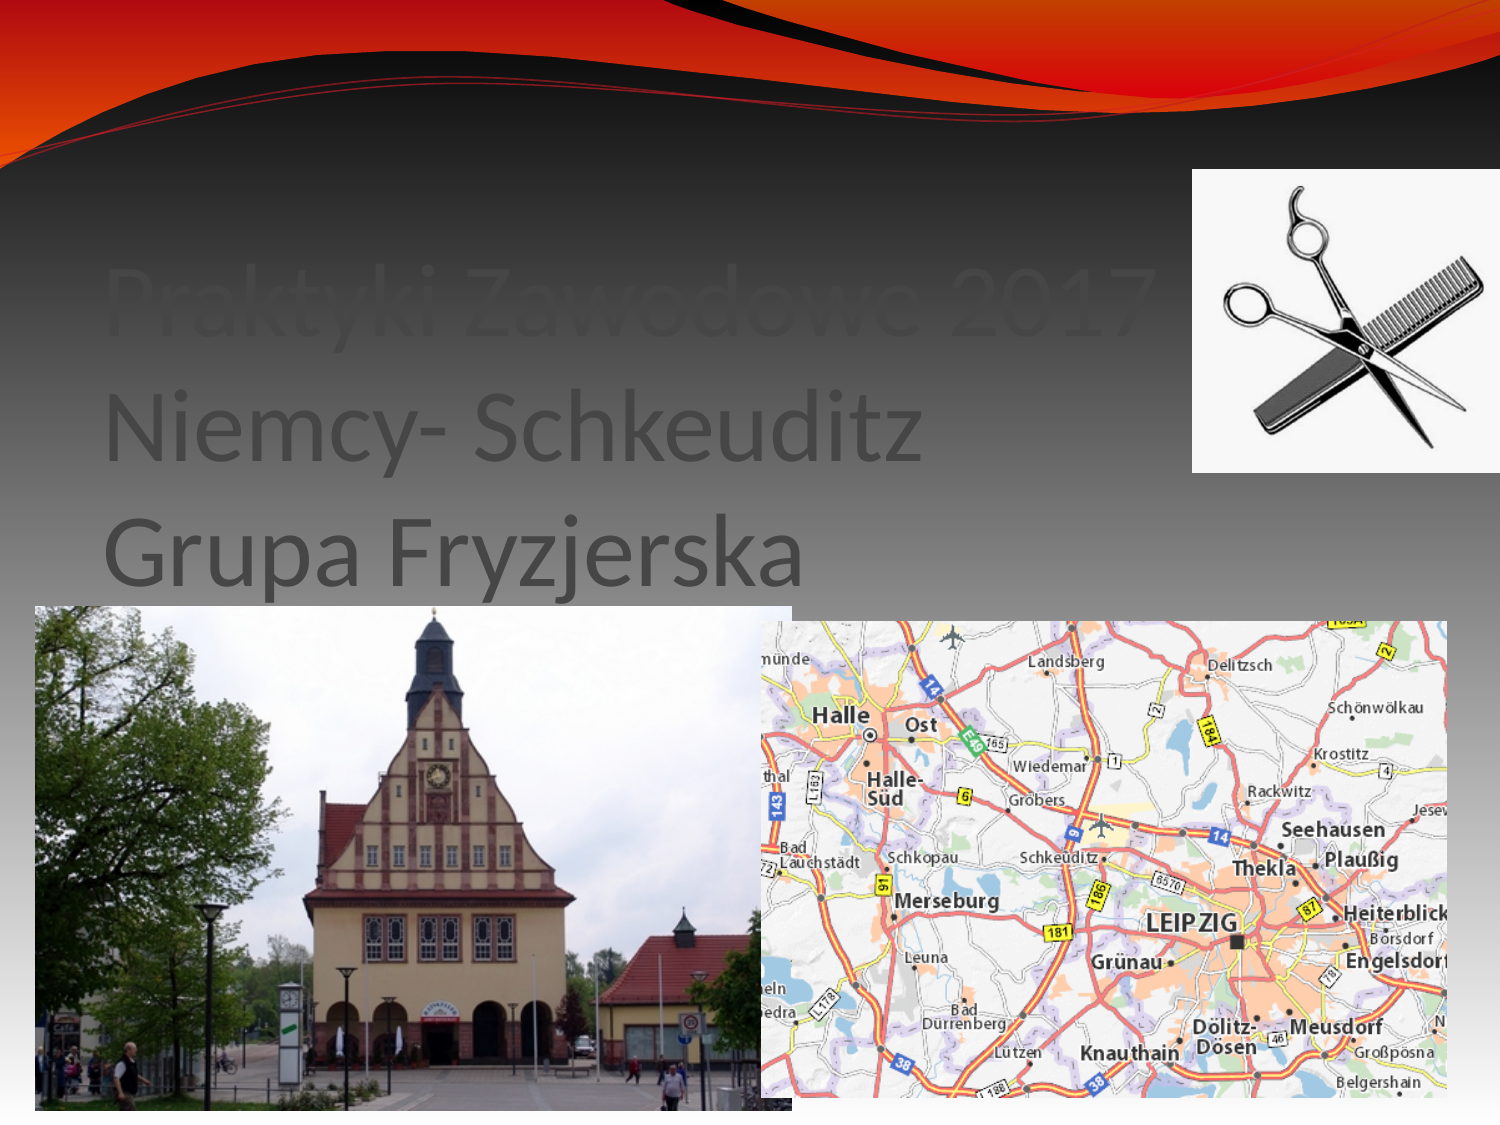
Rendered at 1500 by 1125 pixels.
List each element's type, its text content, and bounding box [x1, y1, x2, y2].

picture [35, 606, 1447, 1111]
title Praktyki Zawodowe 2017 Niemcy- Schkeuditz Grupa Fryzjerska [87, 224, 1376, 525]
picture [1192, 169, 1500, 473]
